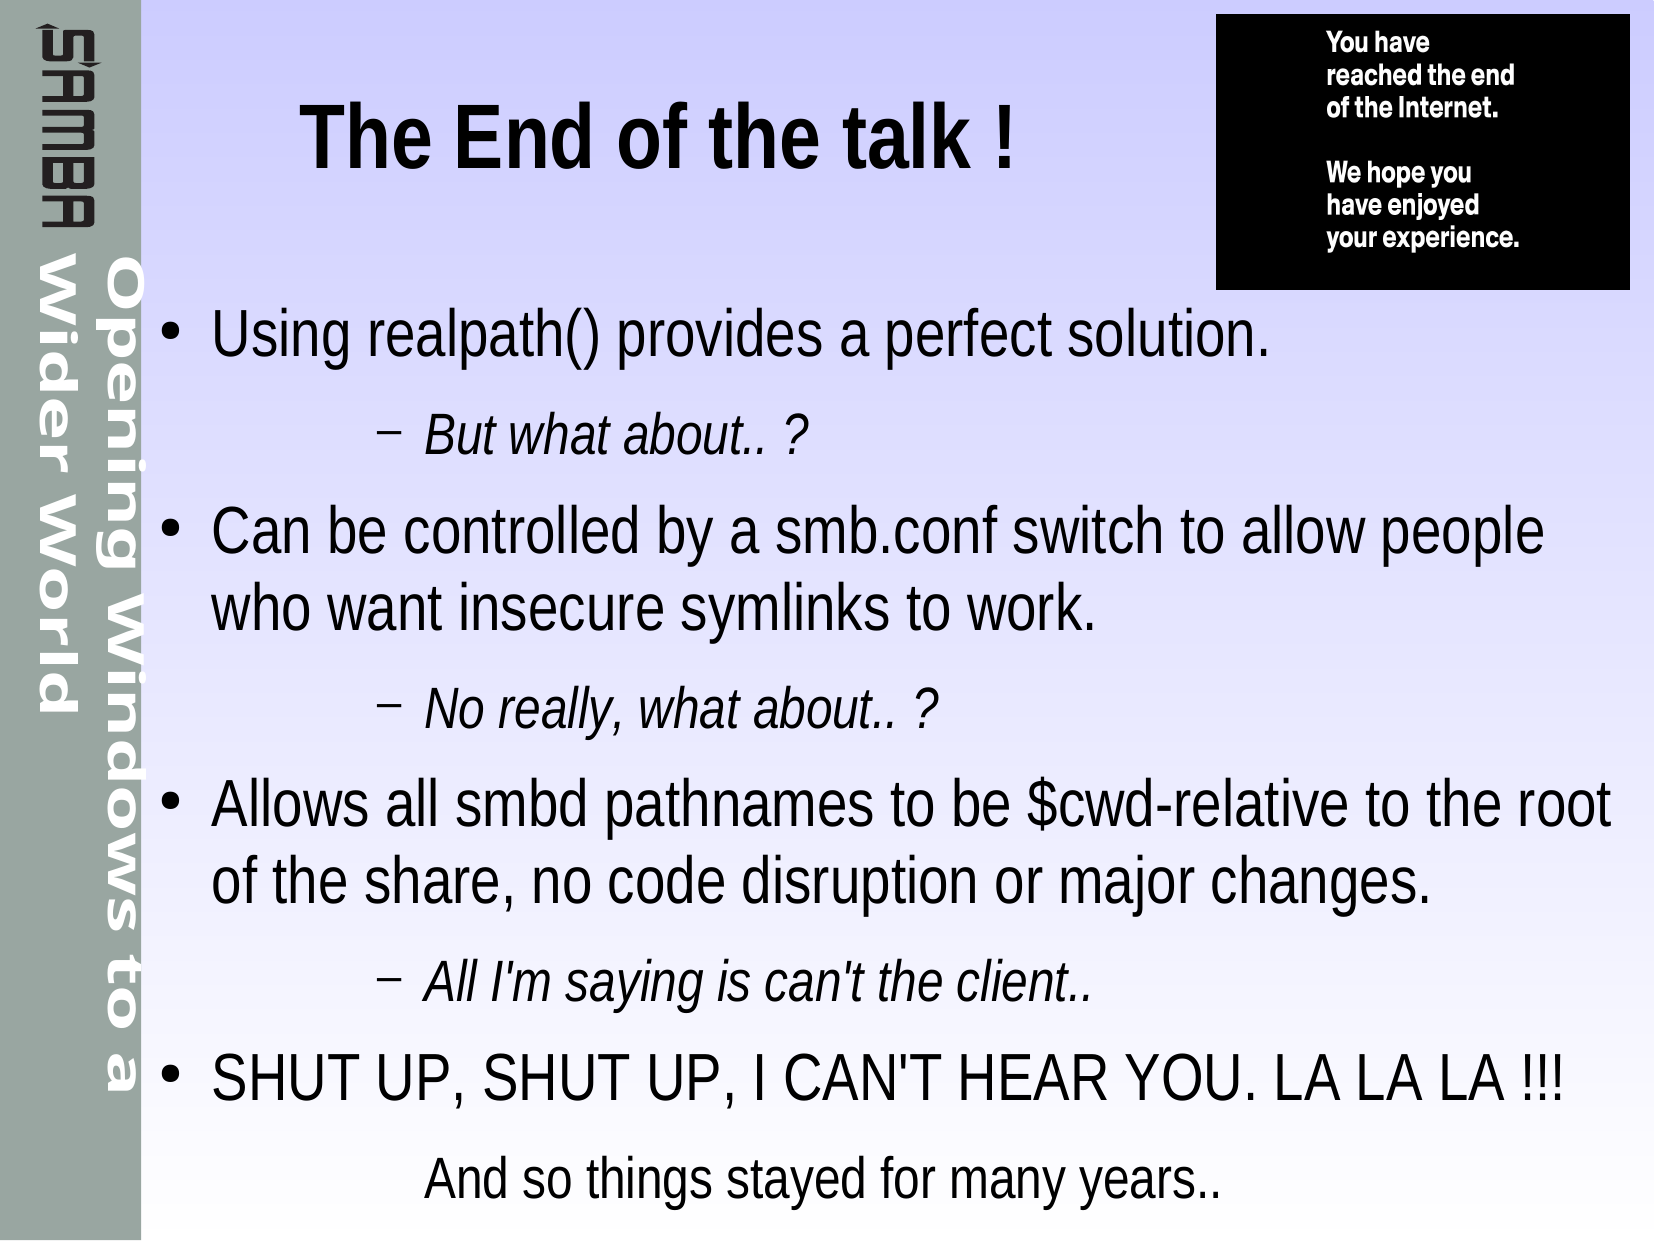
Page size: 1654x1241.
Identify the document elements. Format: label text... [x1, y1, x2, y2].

picture [1216, 14, 1630, 290]
list Using realpath() provides a perfect solution. But what about.. ? Can be controlled by a smb.conf switch to allow people who want insecure symlinks to work. No really, what about.. ? Allows all smbd pathnames to be $cwd-relative to the root of the share, no code disruption or major changes. All I'm saying is can't the client.. SHUT UP, SHUT UP, I CAN'T HEAR YOU. LA LA LA !!! And so things stayed for many years.. [140, 294, 1632, 1212]
title The End of the talk ! [188, 52, 1130, 219]
